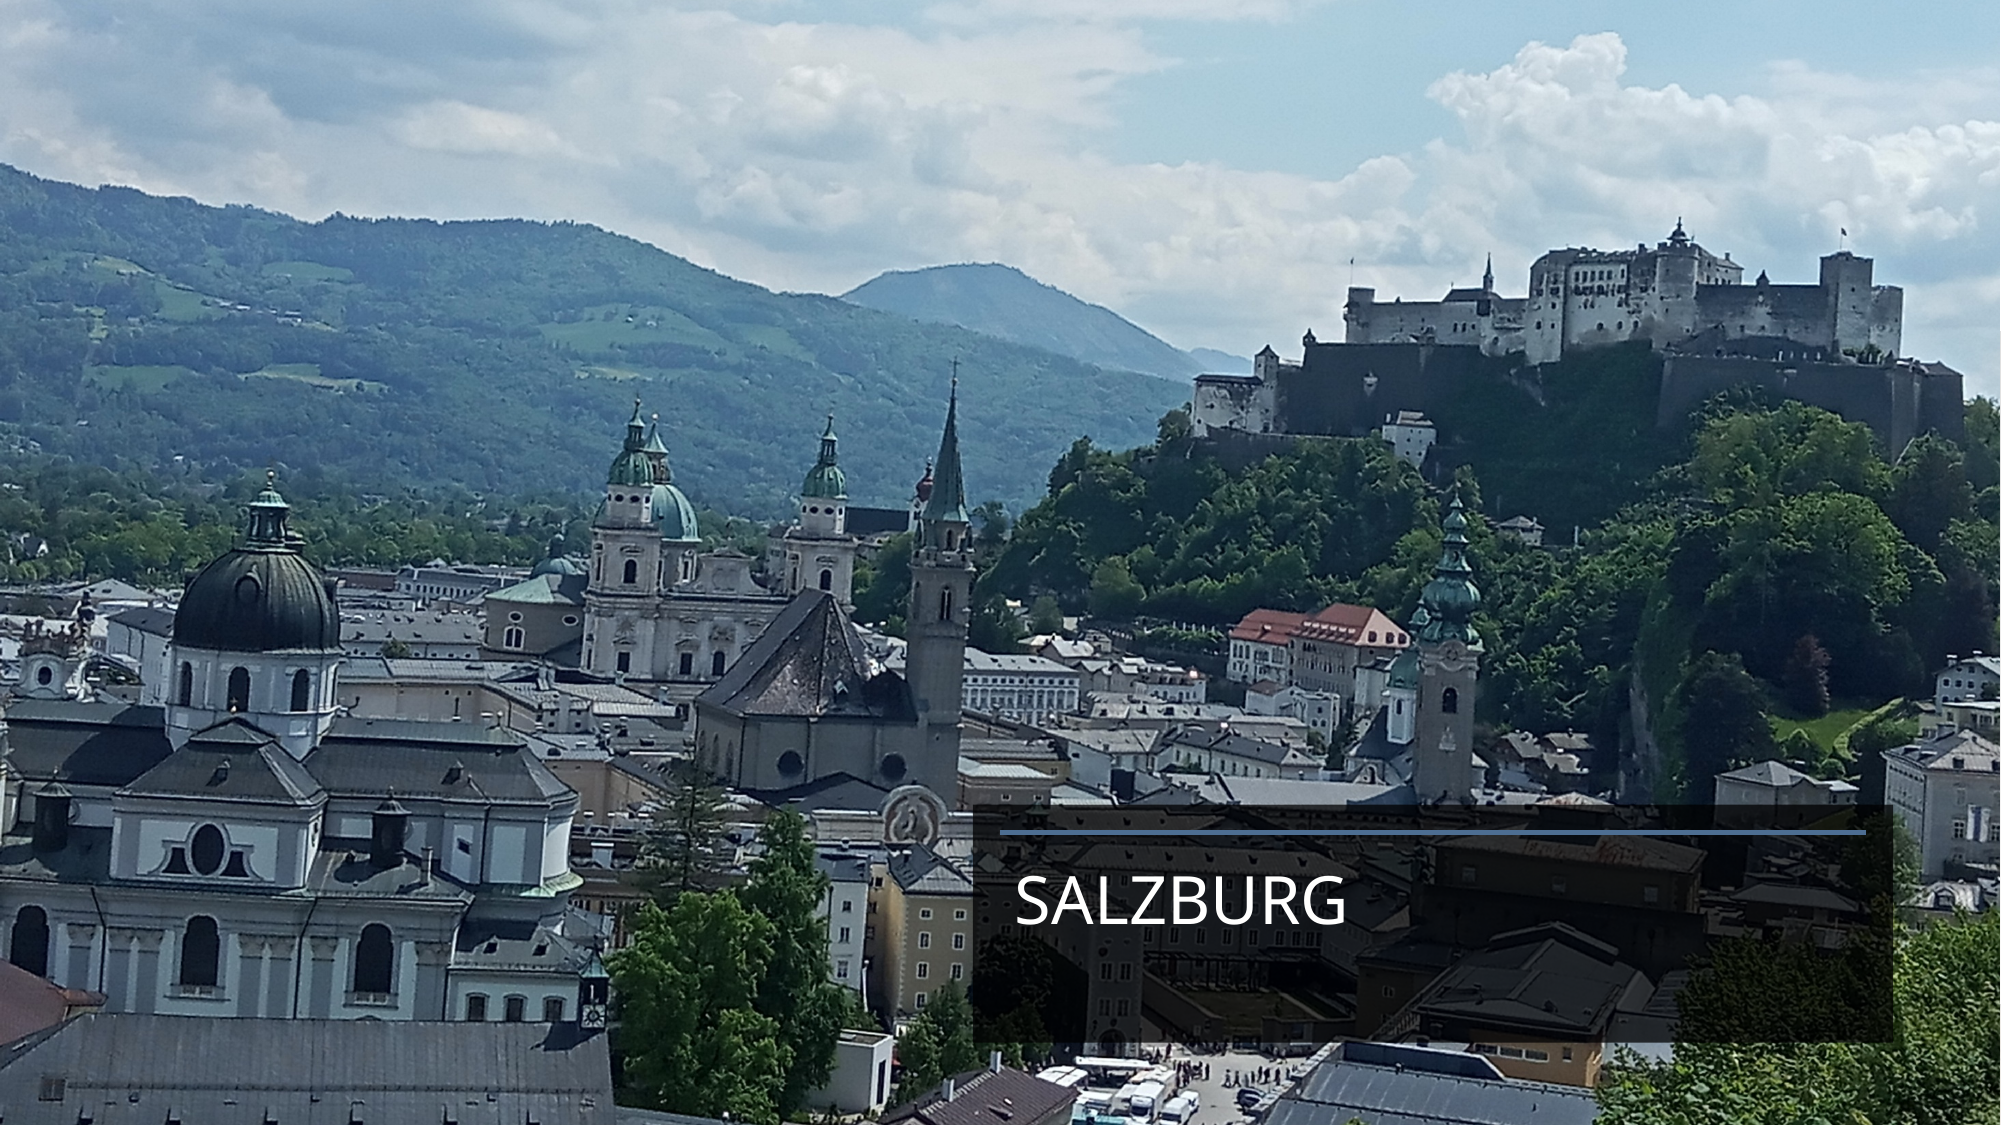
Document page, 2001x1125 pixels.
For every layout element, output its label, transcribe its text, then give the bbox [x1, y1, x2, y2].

text_box [973, 805, 1893, 1043]
title SALZBURG [999, 859, 1866, 1017]
picture [0, 0, 2000, 1125]
